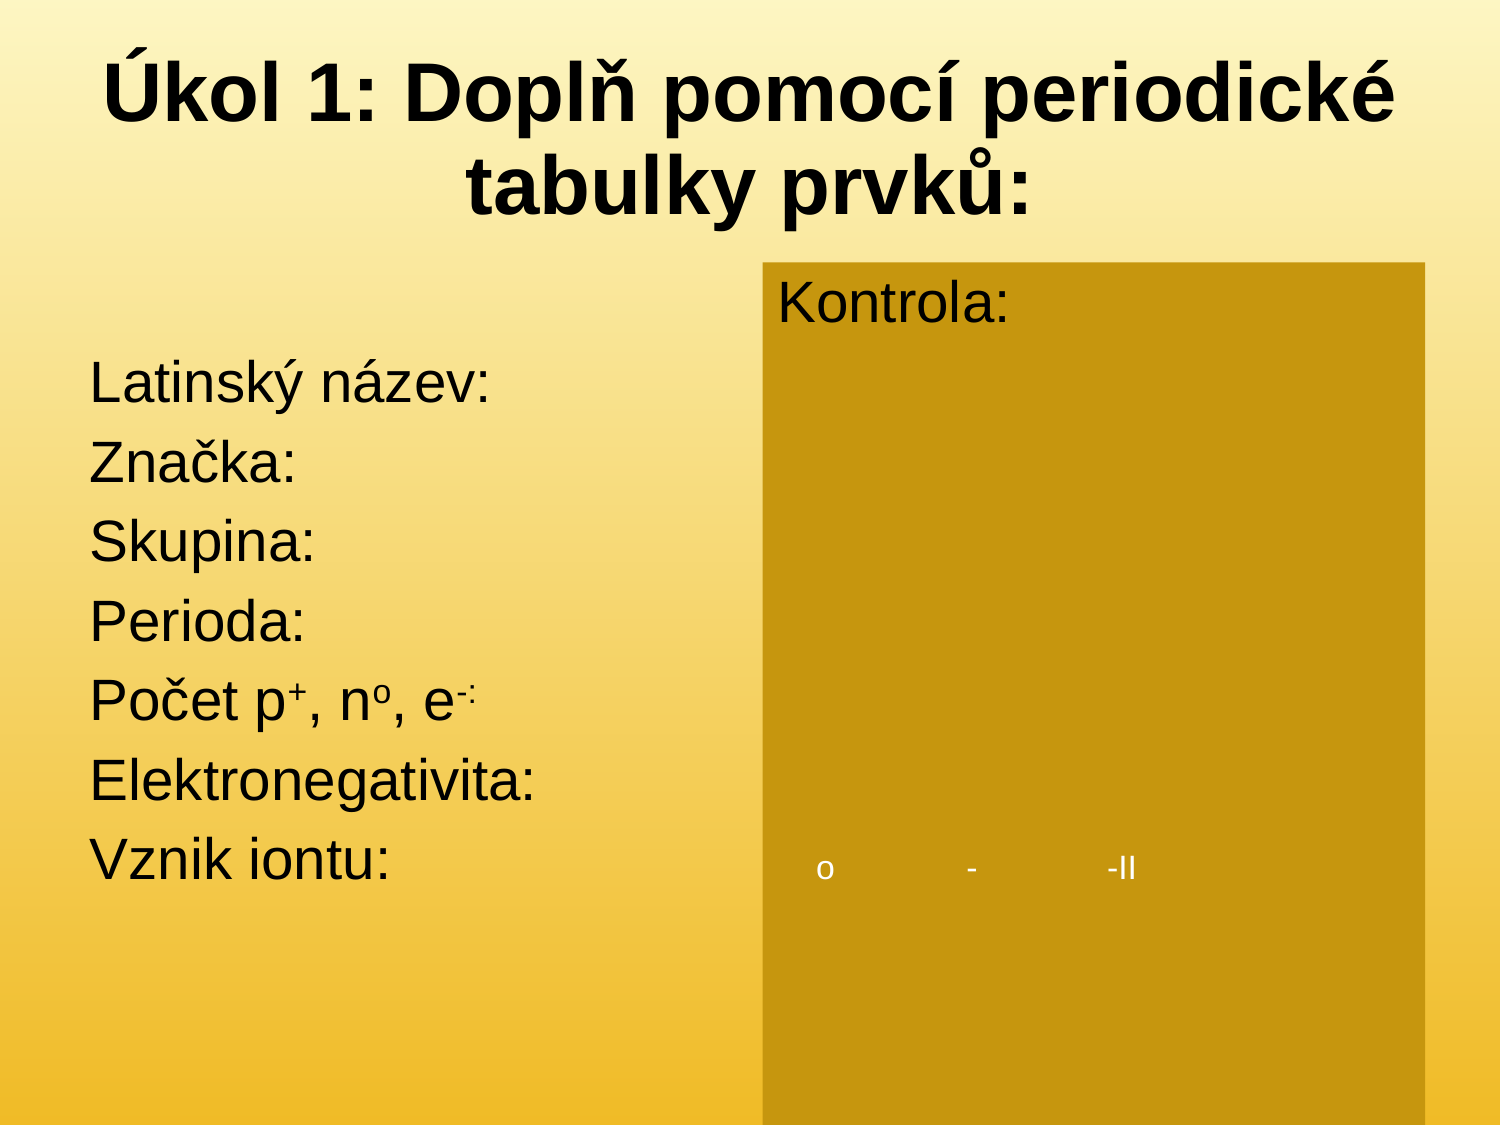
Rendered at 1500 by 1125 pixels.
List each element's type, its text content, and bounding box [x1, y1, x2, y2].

list Kontrola: Sulphur S VI.A 3. 16, 16, 16 2,4 So + 2e- → S-II [762, 262, 1426, 1125]
title Úkol 1: Doplň pomocí periodické tabulky prvků: [75, 31, 1426, 247]
list Latinský název: Značka: Skupina: Perioda: Počet p+, no, e-: Elektronegativita: Vznik iontu: [75, 262, 738, 1006]
